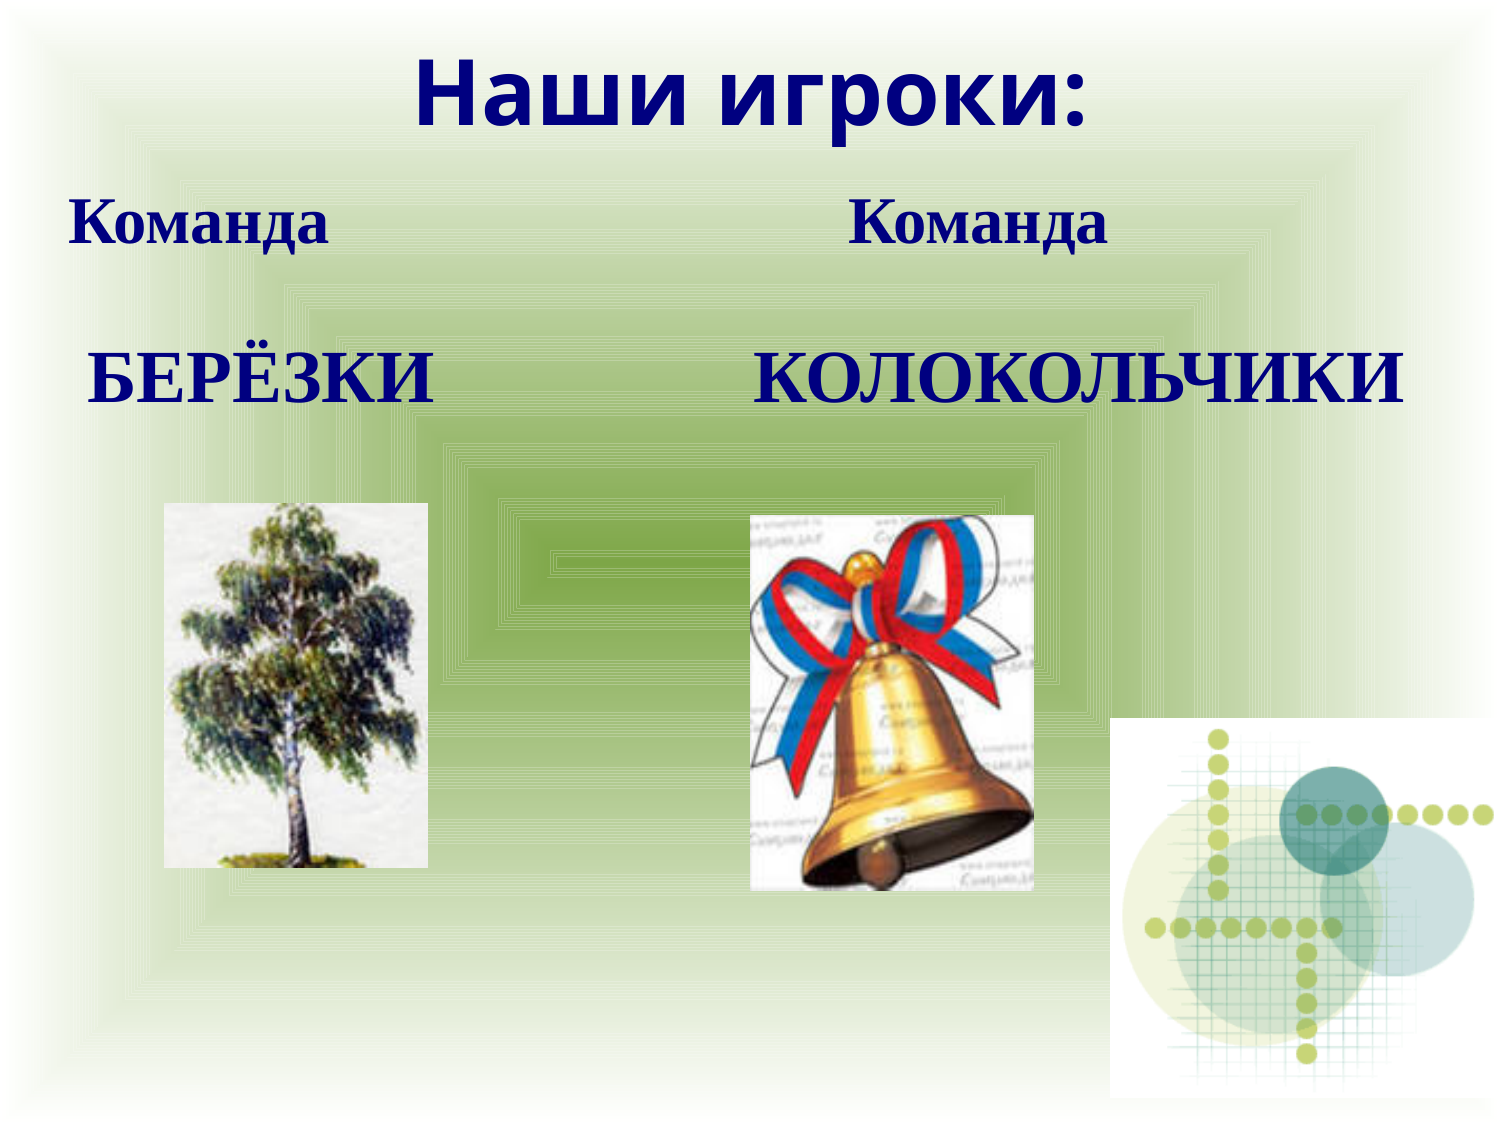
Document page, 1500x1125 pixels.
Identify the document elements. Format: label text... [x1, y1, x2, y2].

picture [750, 515, 1034, 891]
text_box Команда Команда БЕРЁЗКИ КОЛОКОЛЬЧИКИ [53, 88, 1474, 591]
picture [164, 503, 428, 868]
text_box Наши игроки: [110, 29, 1391, 88]
